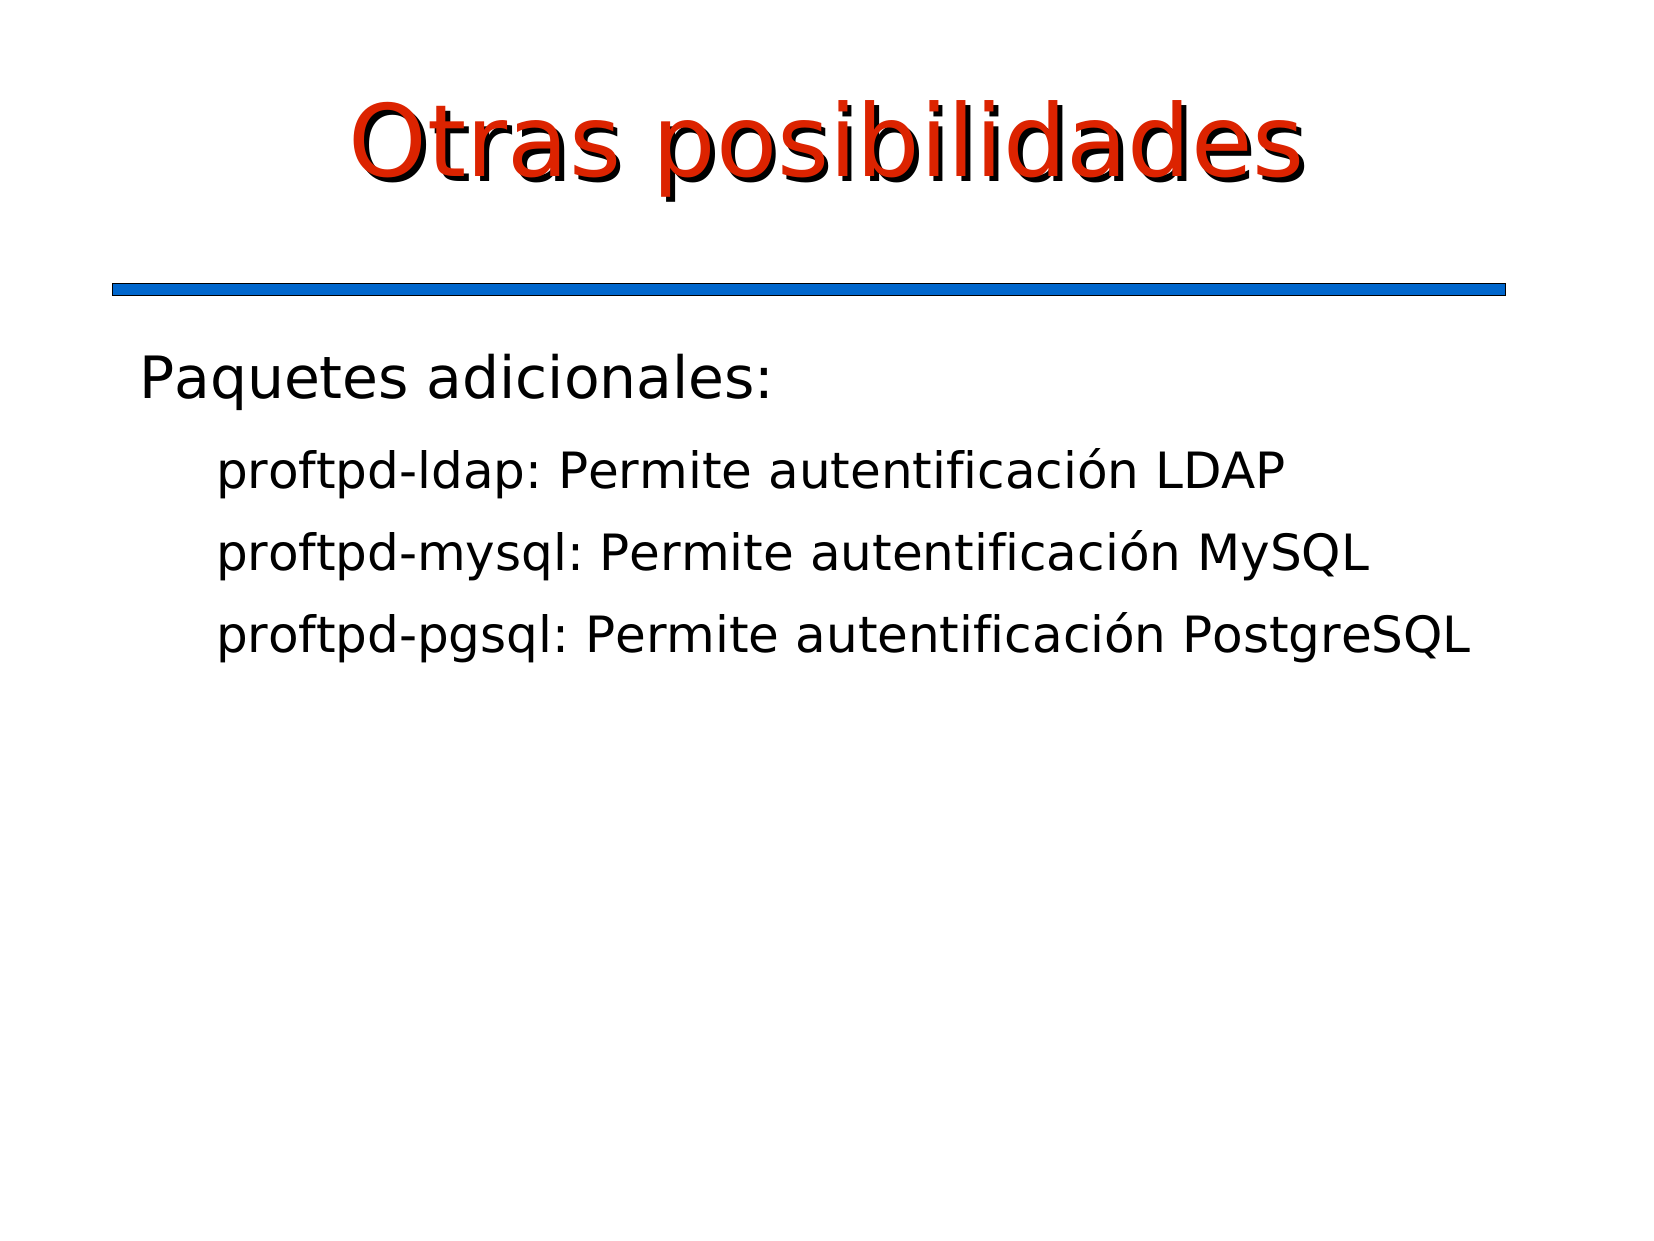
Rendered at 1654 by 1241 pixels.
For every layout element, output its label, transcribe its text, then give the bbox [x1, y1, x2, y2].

list Paquetes adicionales: proftpd-ldap: Permite autentificación LDAP proftpd-mysql: Permite autentificación MySQL proftpd-pgsql: Permite autentificación PostgreSQL [121, 344, 1534, 1127]
title Otras posibilidades [121, 37, 1534, 246]
